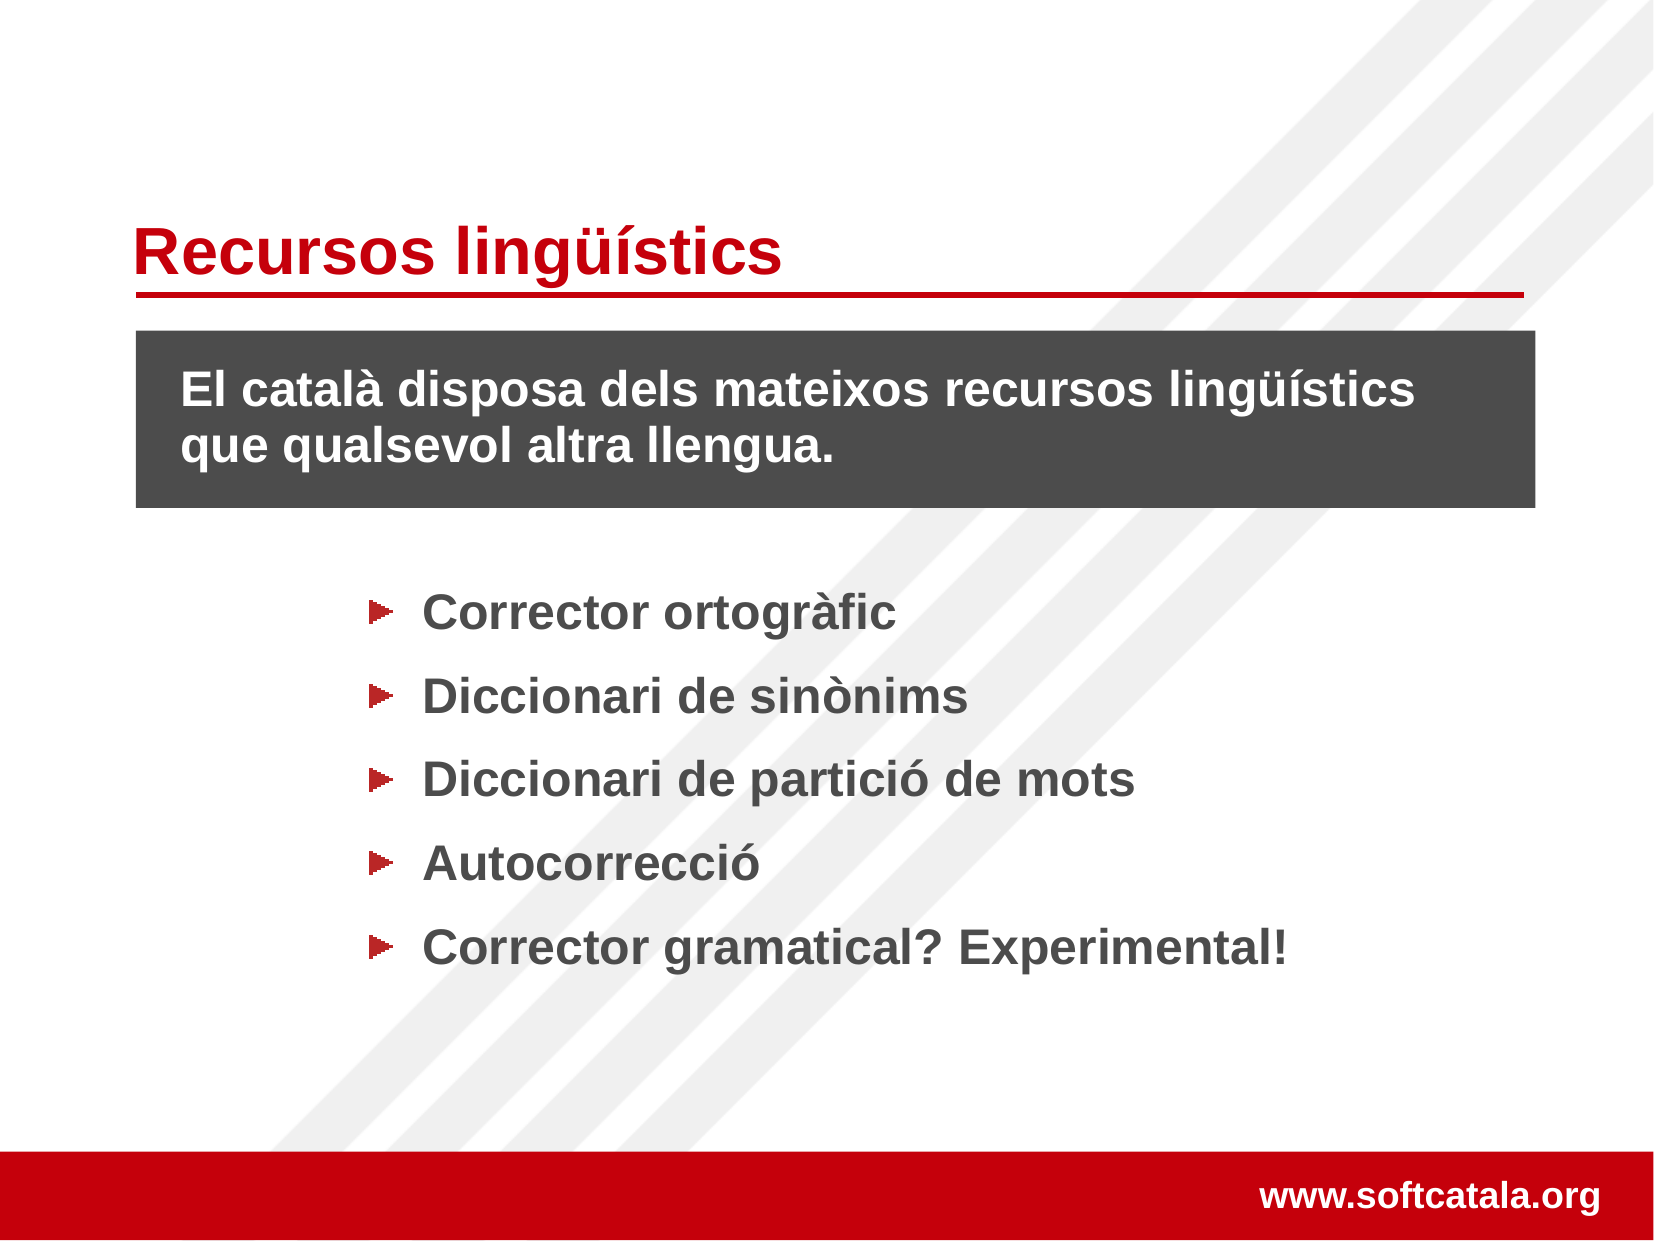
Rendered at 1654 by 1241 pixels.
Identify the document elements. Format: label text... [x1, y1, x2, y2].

text_box Recursos lingüístics [118, 206, 1501, 297]
text_box Corrector ortogràfic Diccionari de sinònims Diccionari de partició de mots Autocorrecció Corrector gramatical? Experimental! [118, 549, 1536, 955]
text_box El català disposa dels mateixos recursos lingüístics que qualsevol altra llengua. [165, 354, 1506, 549]
text_box [135, 330, 1536, 508]
text_box www.softcatala.org [0, 1151, 1654, 1241]
picture [0, 0, 1654, 1151]
